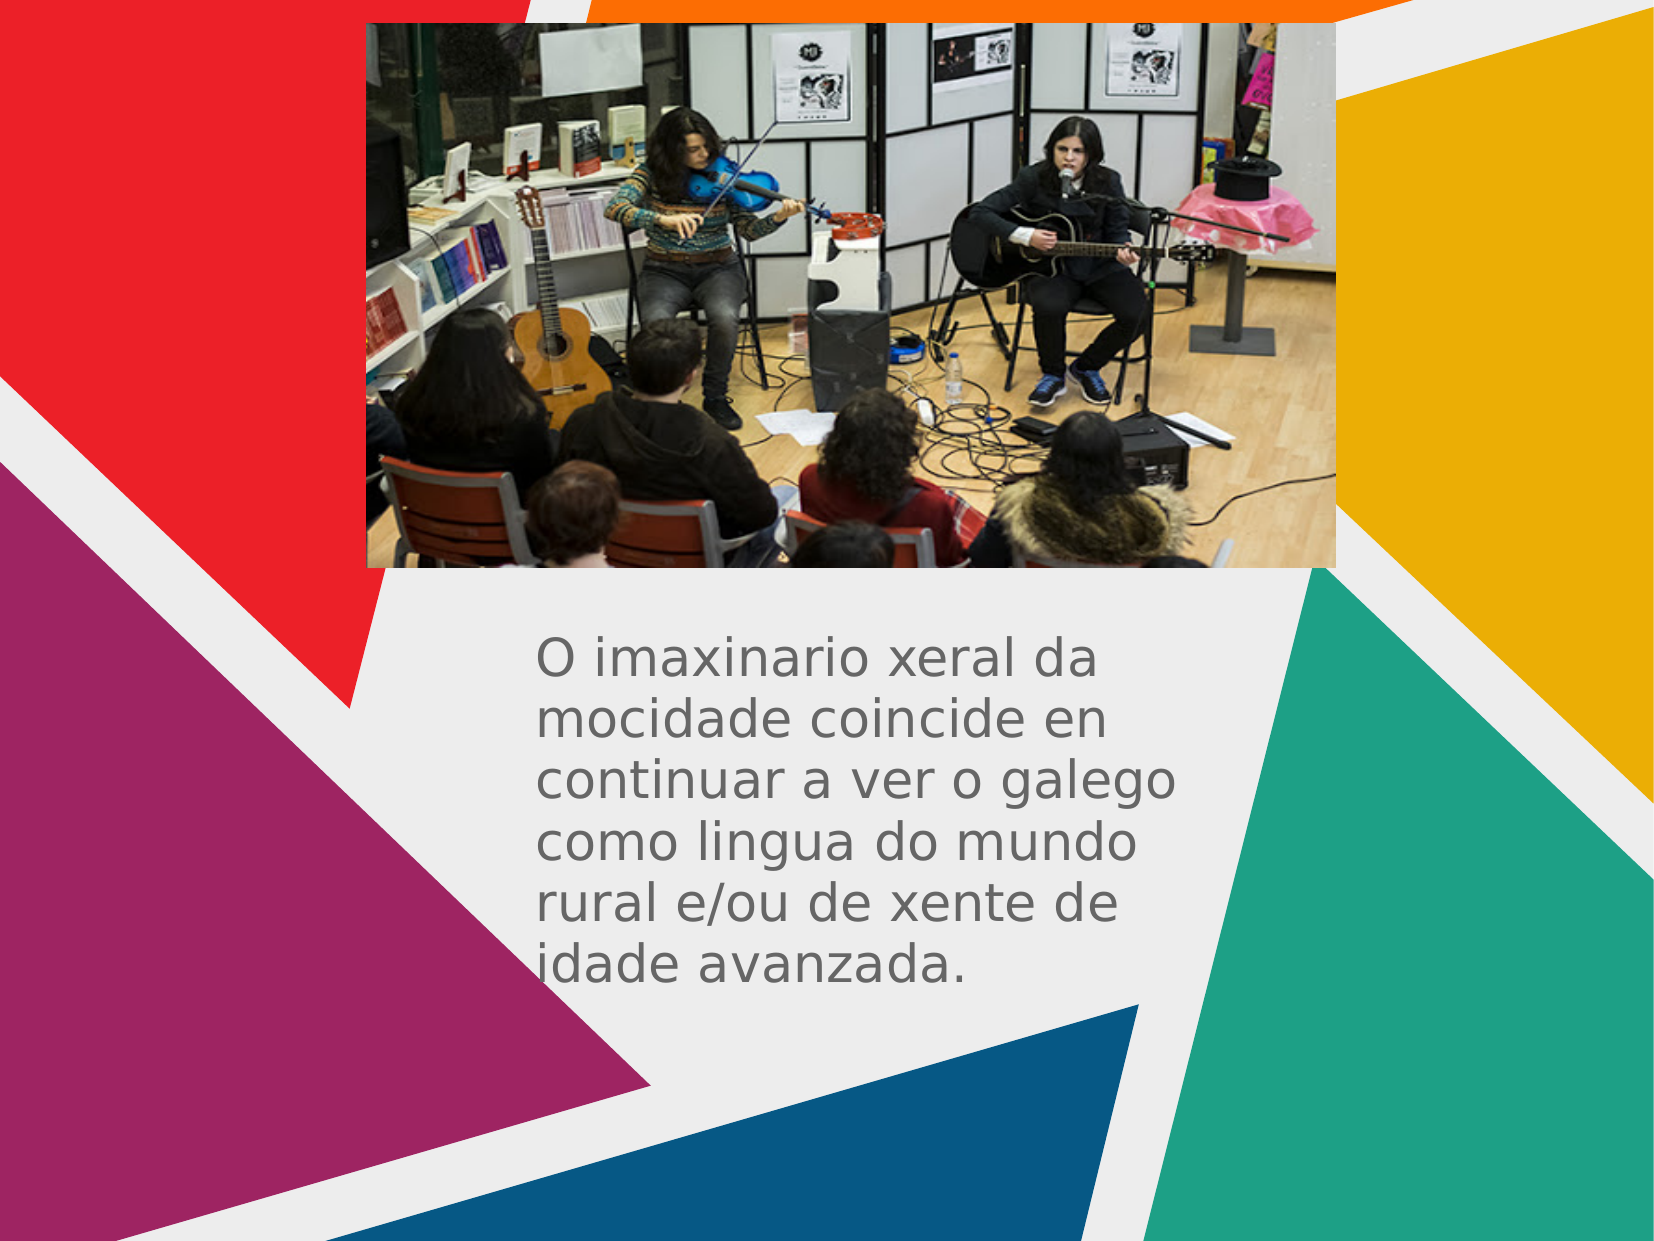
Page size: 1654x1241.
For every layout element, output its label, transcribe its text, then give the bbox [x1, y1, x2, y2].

list O imaxinario xeral da mocidade coincide en continuar a ver o galego como lingua do mundo rural e/ou de xente de idade avanzada. [467, 568, 1191, 1005]
picture [366, 23, 1336, 568]
